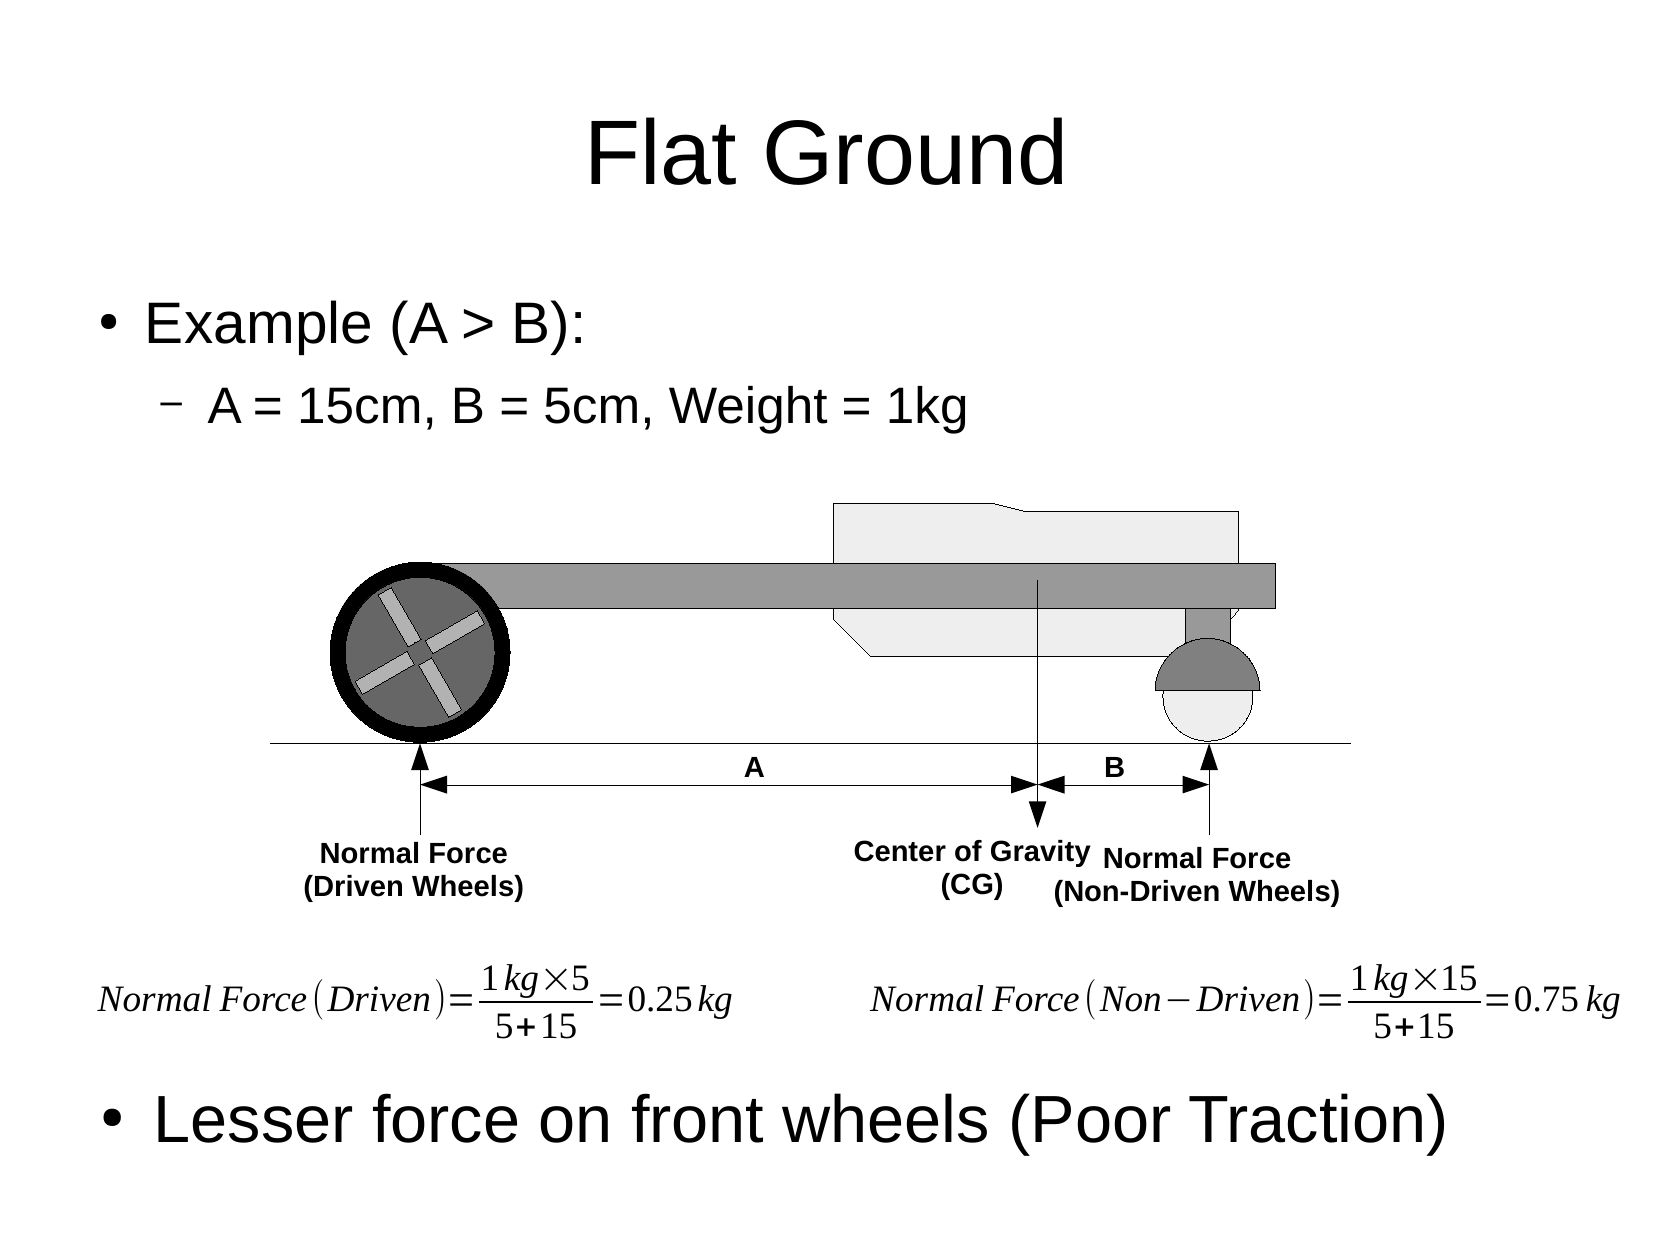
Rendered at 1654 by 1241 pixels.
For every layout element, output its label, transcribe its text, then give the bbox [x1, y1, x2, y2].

text_box Normal Force (Non-Driven Wheels) [1010, 835, 1384, 916]
chart [90, 957, 740, 1046]
text_box Normal Force (Driven Wheels) [227, 829, 601, 911]
text_box [330, 503, 1276, 743]
text_box A [568, 743, 928, 824]
list Lesser force on front wheels (Poor Traction) [82, 1081, 1571, 1164]
text_box Center of Gravity (CG) [786, 827, 1159, 909]
text_box B [928, 743, 1301, 824]
title Flat Ground [82, 49, 1571, 257]
list Example (A > B): A = 15cm, B = 5cm, Weight = 1kg [82, 290, 1571, 436]
chart [862, 957, 1628, 1046]
